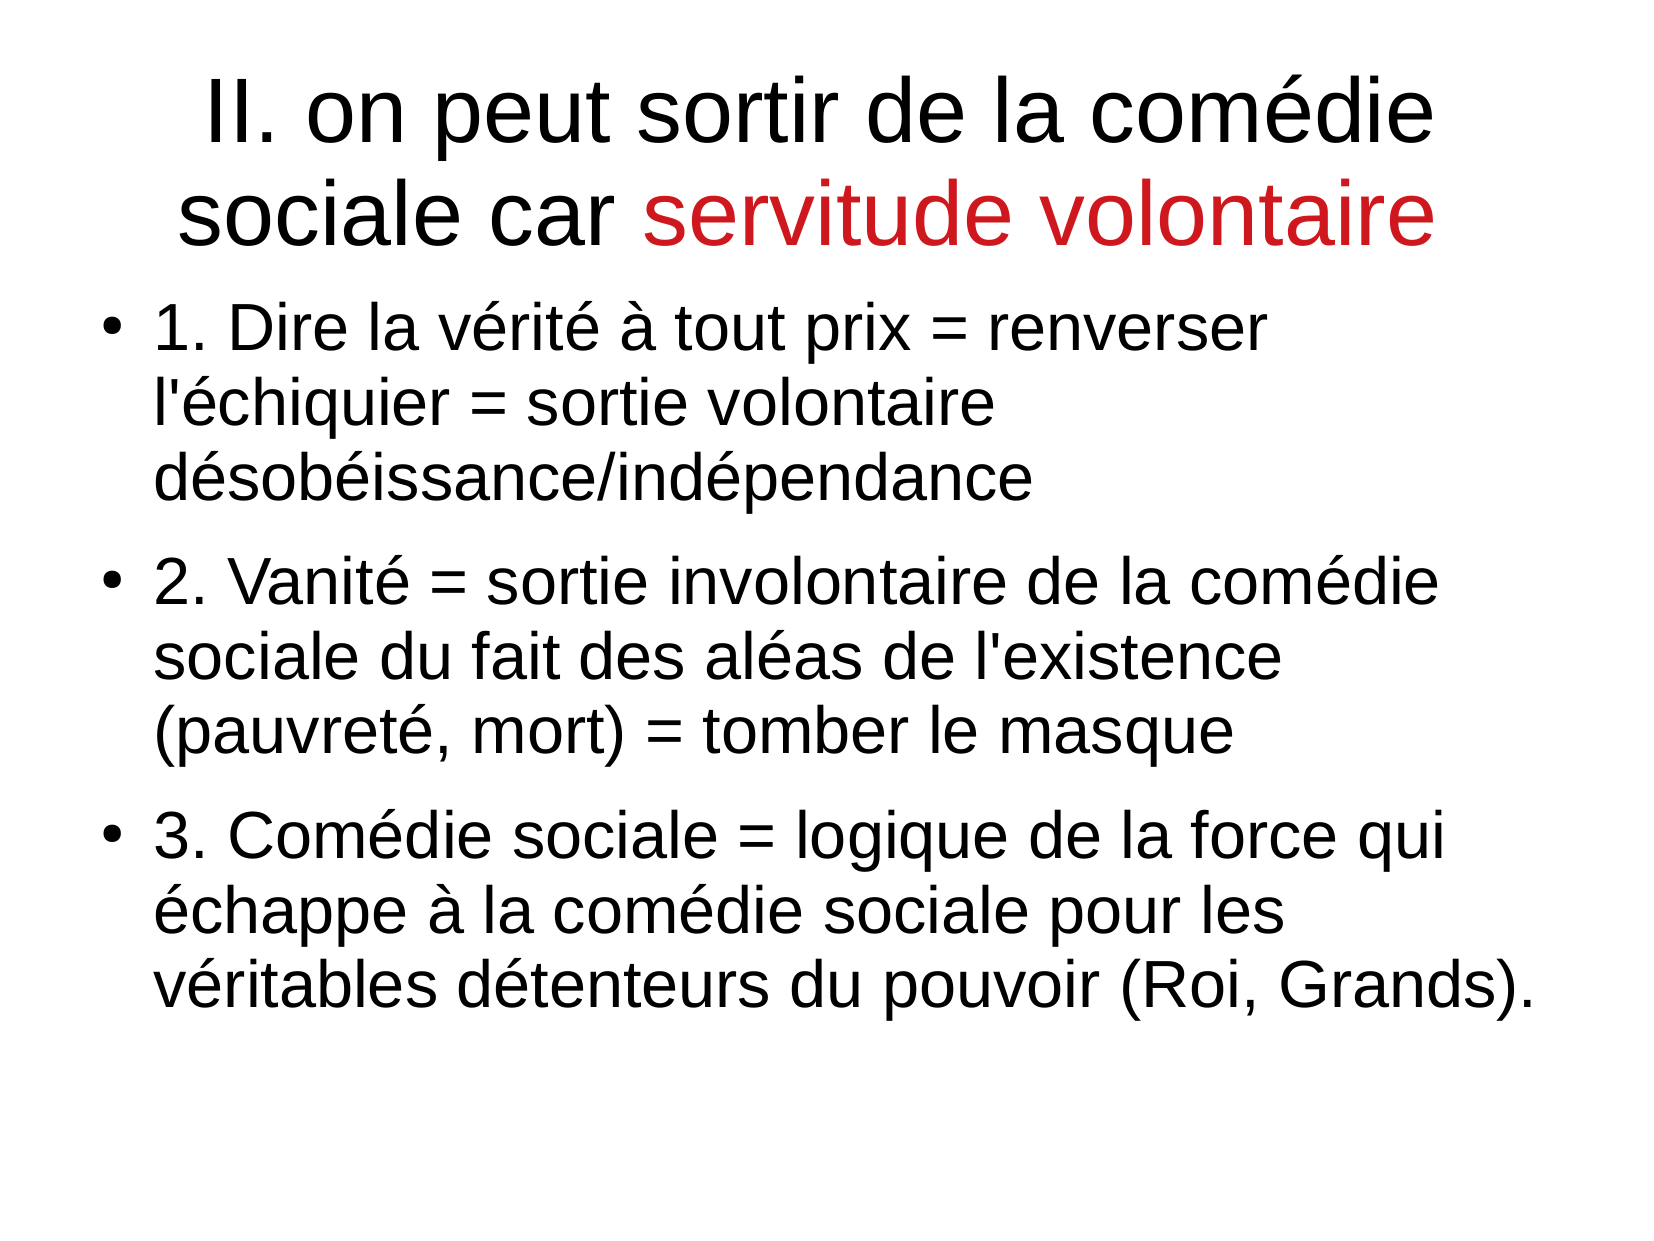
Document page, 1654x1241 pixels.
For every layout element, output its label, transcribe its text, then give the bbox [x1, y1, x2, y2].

title II. on peut sortir de la comédie sociale car servitude volontaire [76, 58, 1565, 266]
list 1. Dire la vérité à tout prix = renverser l'échiquier = sortie volontaire désobéissance/indépendance 2. Vanité = sortie involontaire de la comédie sociale du fait des aléas de l'existence (pauvreté, mort) = tomber le masque 3. Comédie sociale = logique de la force qui échappe à la comédie sociale pour les véritables détenteurs du pouvoir (Roi, Grands). [82, 290, 1571, 1023]
